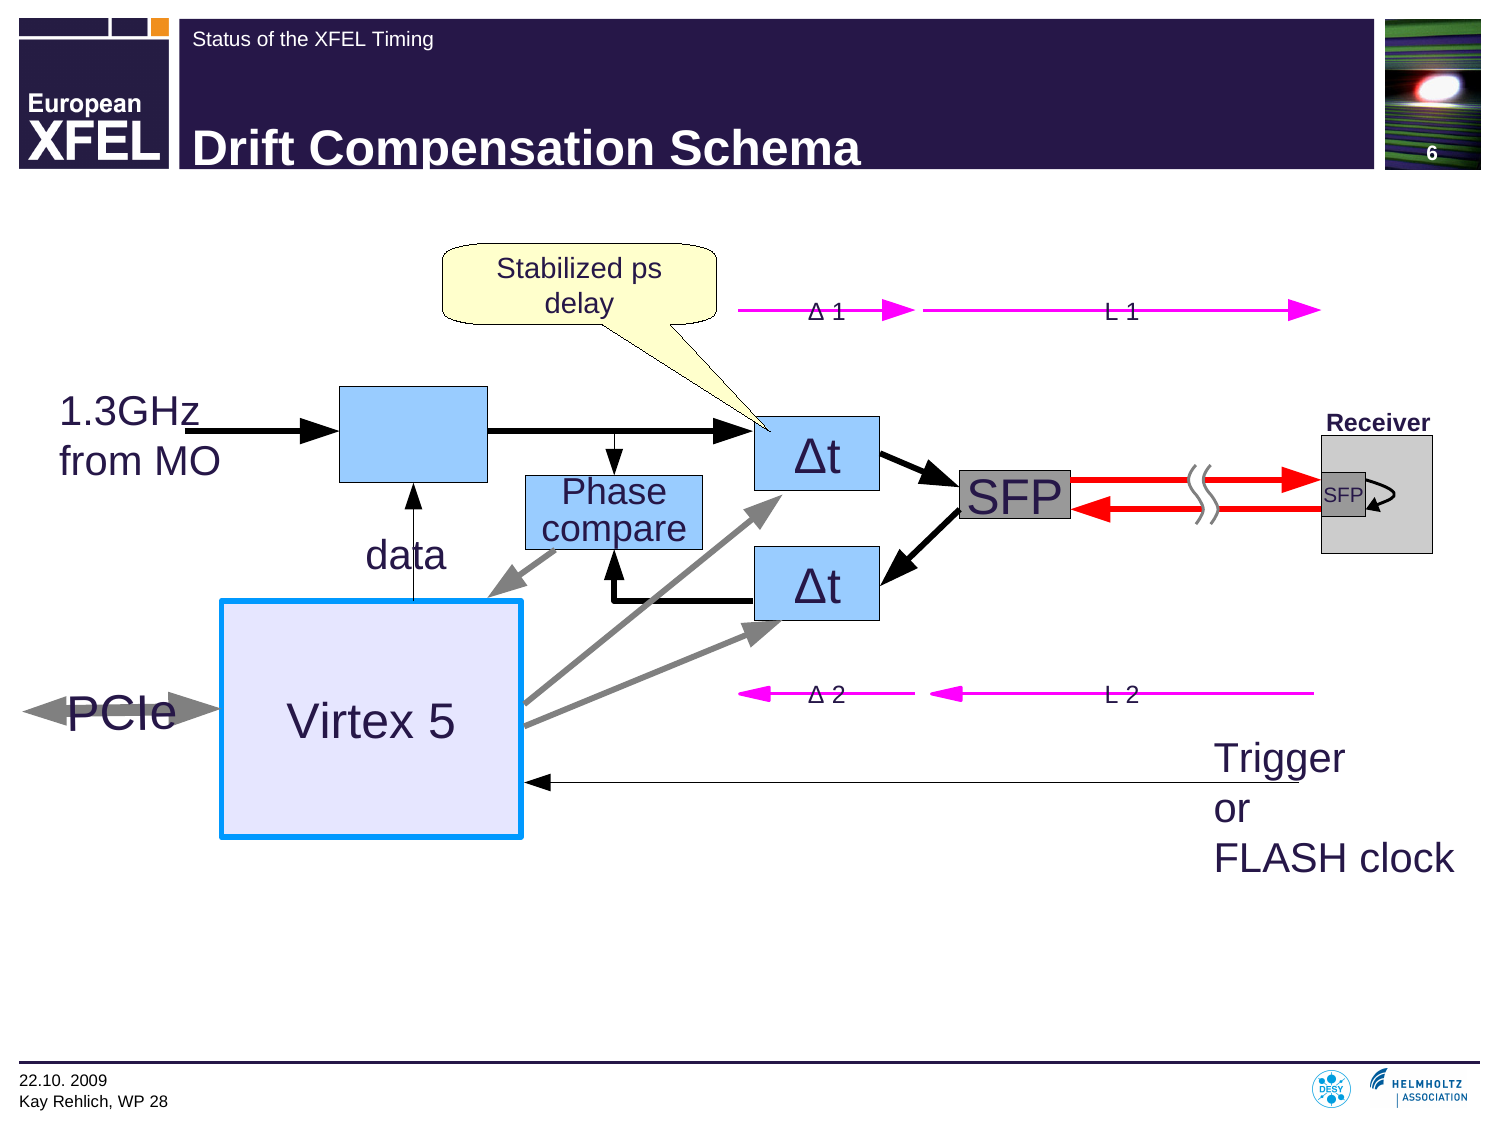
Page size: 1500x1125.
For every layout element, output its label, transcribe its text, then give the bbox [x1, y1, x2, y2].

text_box [1366, 482, 1392, 507]
picture [1310, 1068, 1353, 1110]
text_box Phase compare [525, 475, 703, 550]
text_box [339, 386, 488, 483]
text_box SFP [959, 470, 1071, 519]
text_box [1191, 465, 1216, 525]
text_box Δt [754, 416, 880, 491]
picture [1385, 19, 1481, 170]
text_box Receiver [1311, 398, 1446, 444]
text_box Trigger or FLASH clock [1198, 723, 1469, 889]
text_box Stabilized ps delay [442, 243, 771, 432]
text_box SFP [1321, 472, 1366, 517]
picture [1370, 1068, 1467, 1108]
text_box Virtex 5 [221, 600, 521, 838]
picture [19, 18, 169, 169]
text_box [1321, 444, 1433, 554]
text_box Δt [754, 546, 880, 621]
text_box data [350, 520, 488, 586]
text_box 1.3GHz from MO [44, 376, 236, 647]
title Drift Compensation Schema [191, 120, 1375, 177]
